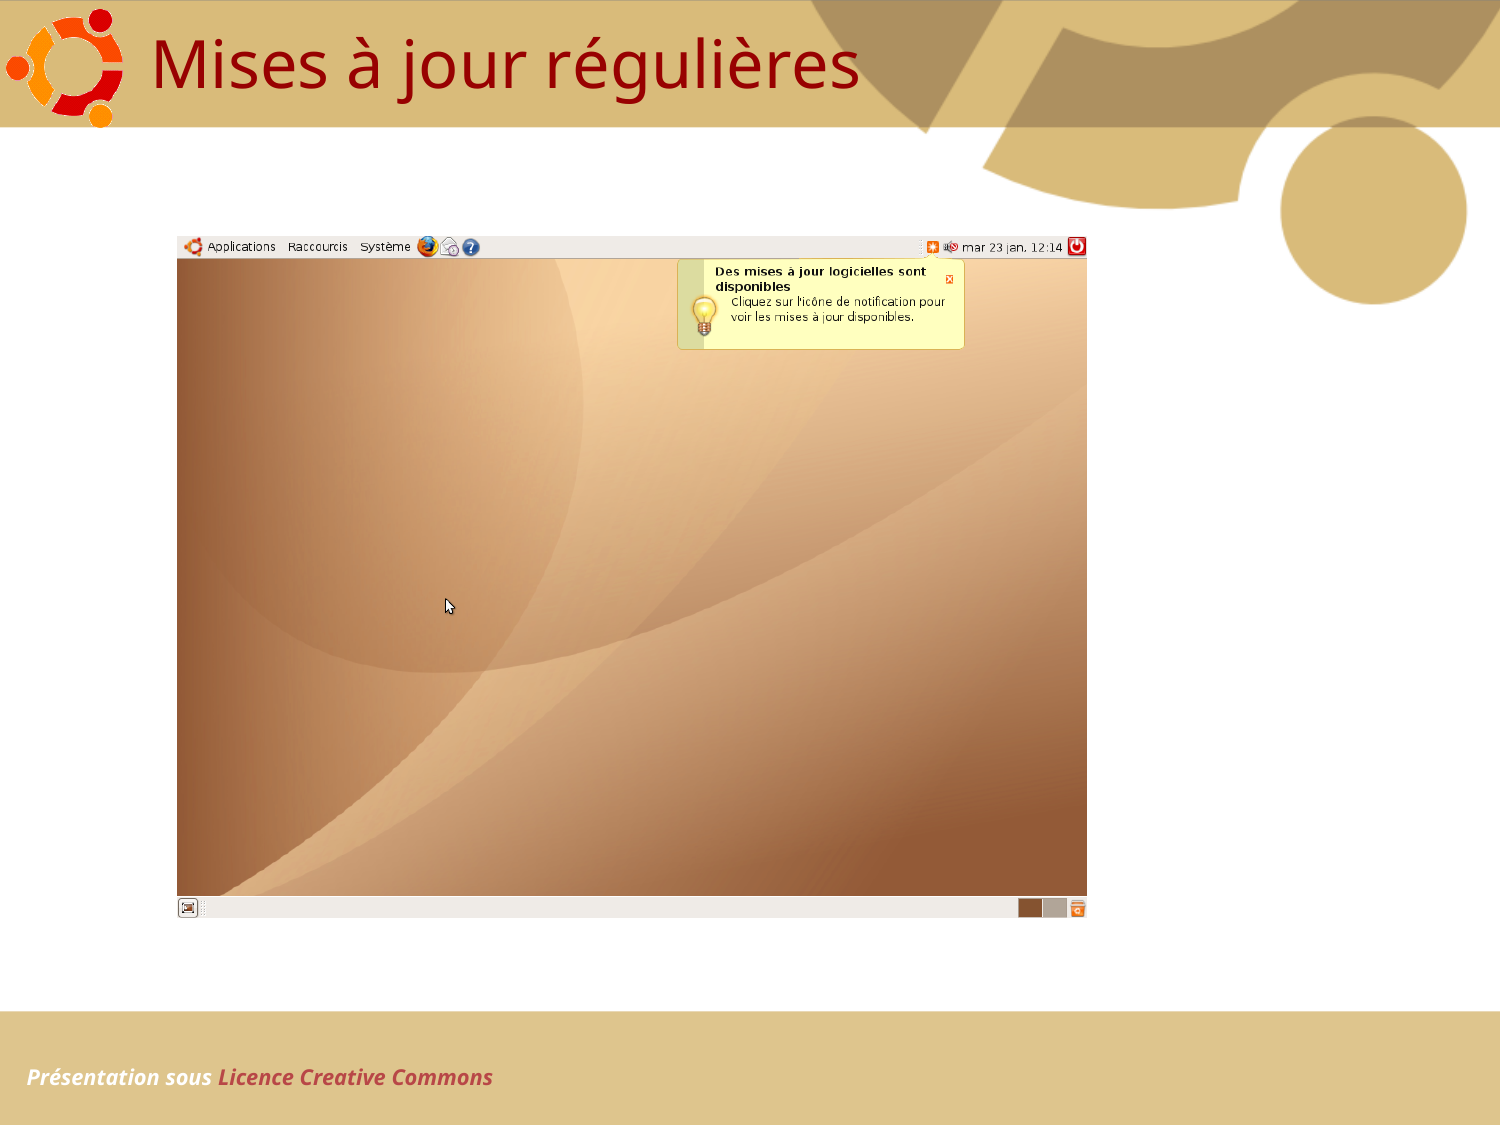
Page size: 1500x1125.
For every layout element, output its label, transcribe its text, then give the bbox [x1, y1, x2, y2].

picture [0, 0, 1500, 918]
title Mises à jour régulières [135, 0, 1418, 126]
